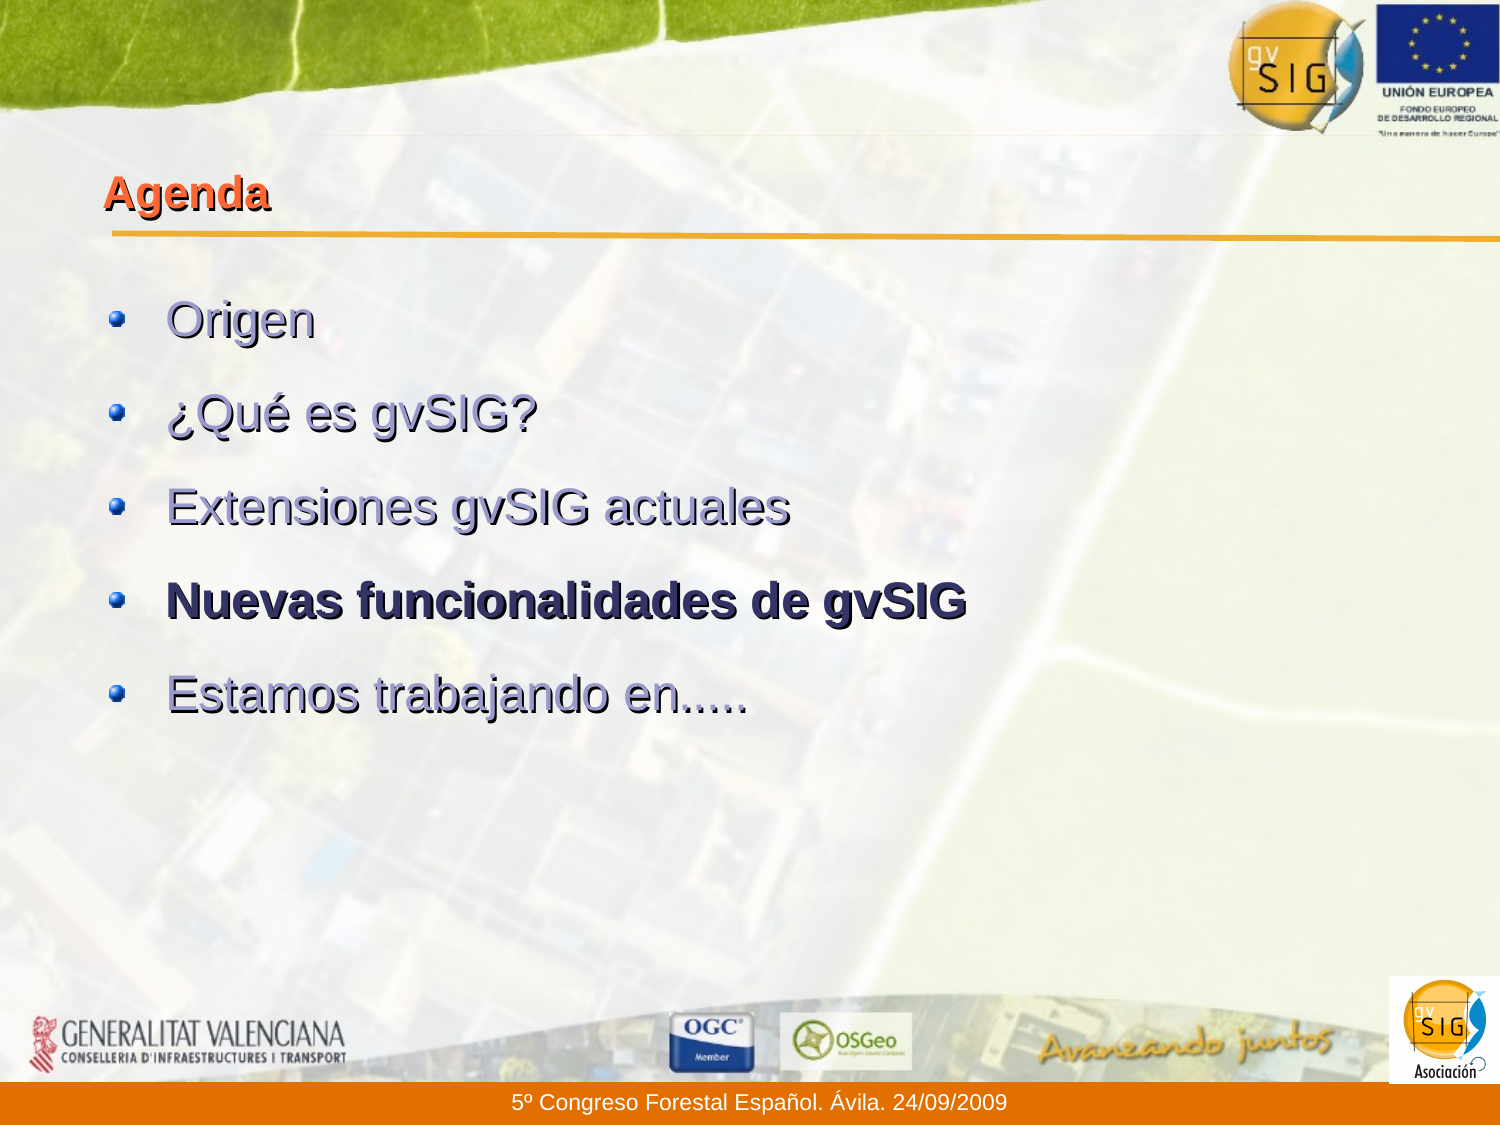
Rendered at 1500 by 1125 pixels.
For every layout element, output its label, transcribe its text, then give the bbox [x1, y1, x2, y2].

text_box Agenda [102, 169, 271, 221]
list Origen ¿Qué es gvSIG? Extensiones gvSIG actuales Nuevas funcionalidades de gvSIG Estamos trabajando en..... [109, 178, 1303, 816]
picture [0, 0, 1500, 1084]
